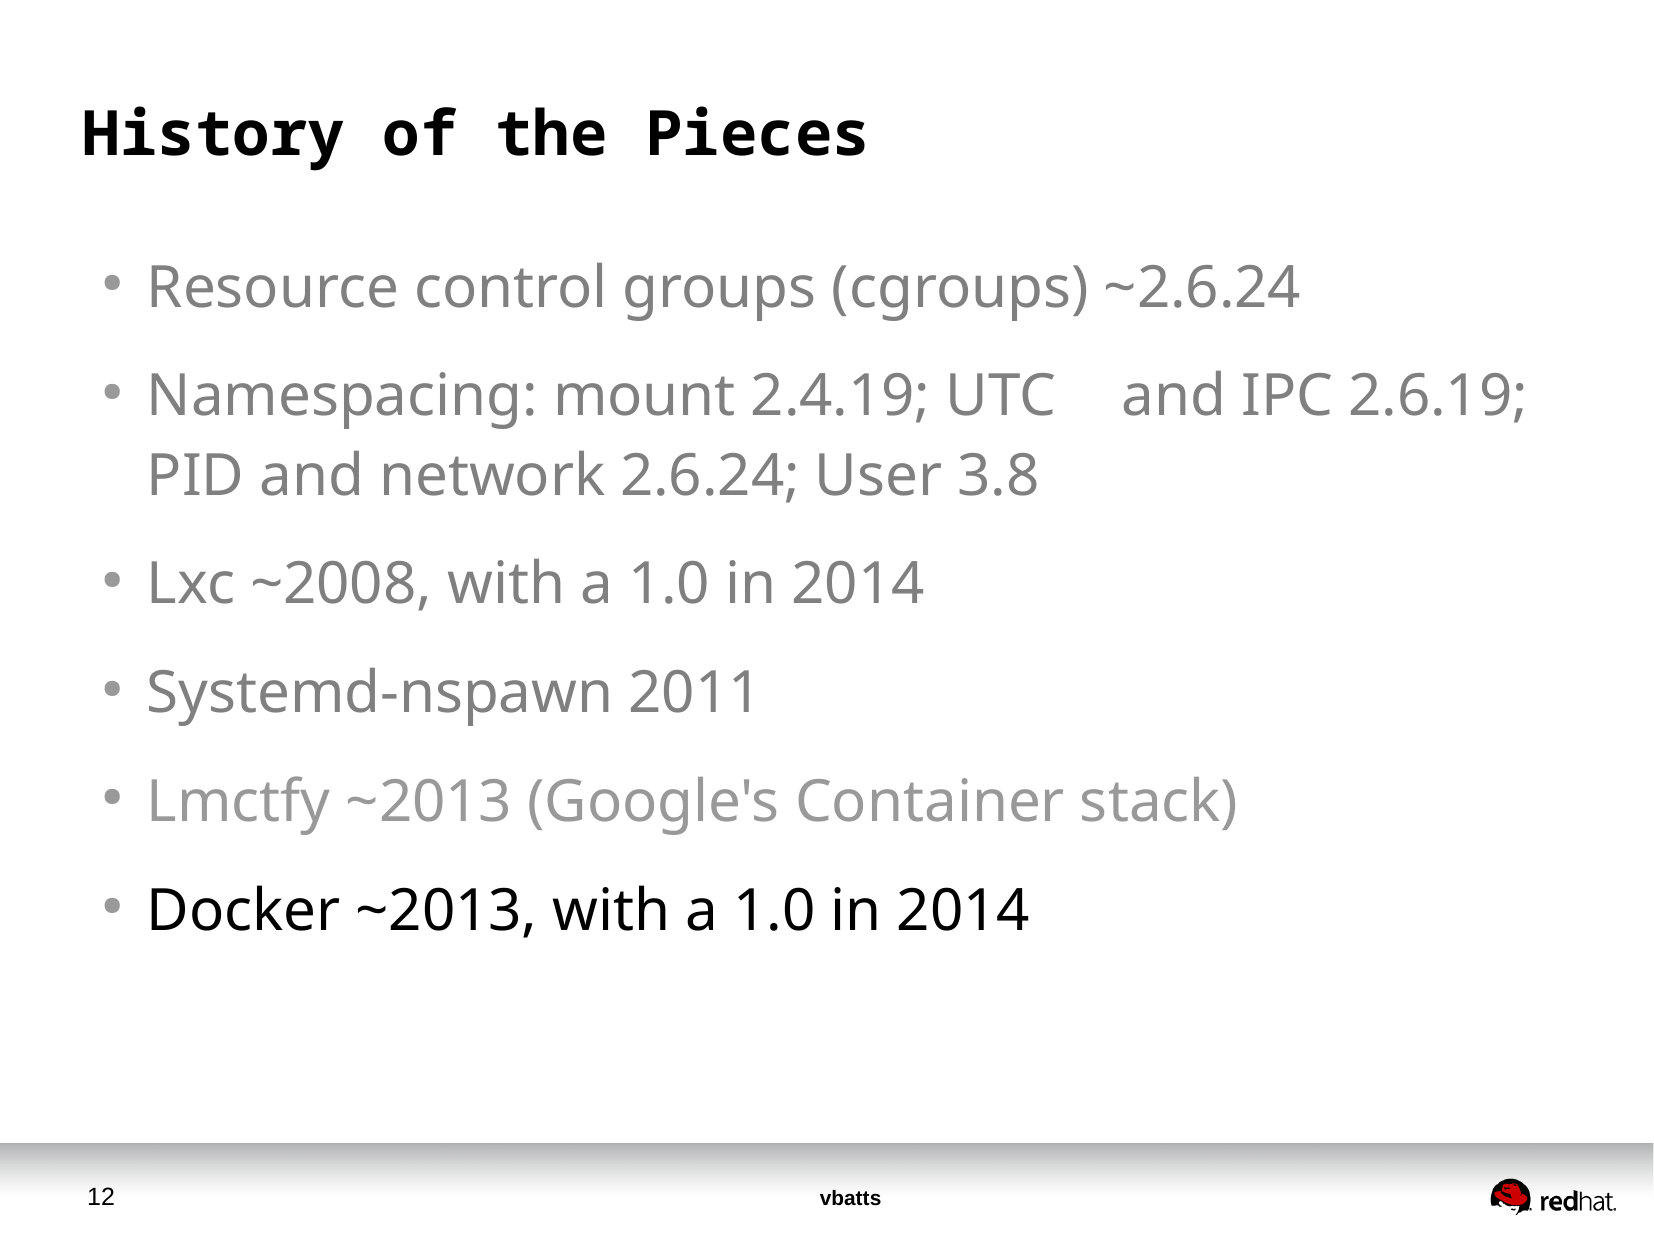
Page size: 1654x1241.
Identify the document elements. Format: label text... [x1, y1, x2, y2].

picture [0, 1143, 1654, 1241]
title History of the Pieces [82, 37, 1571, 226]
list Resource control groups (cgroups) ~2.6.24 Namespacing: mount 2.4.19; UTC and IPC 2.6.19; PID and network 2.6.24; User 3.8 Lxc ~2008, with a 1.0 in 2014 Systemd-nspawn 2011 Lmctfy ~2013 (Google's Container stack) Docker ~2013, with a 1.0 in 2014 [86, 244, 1576, 1039]
